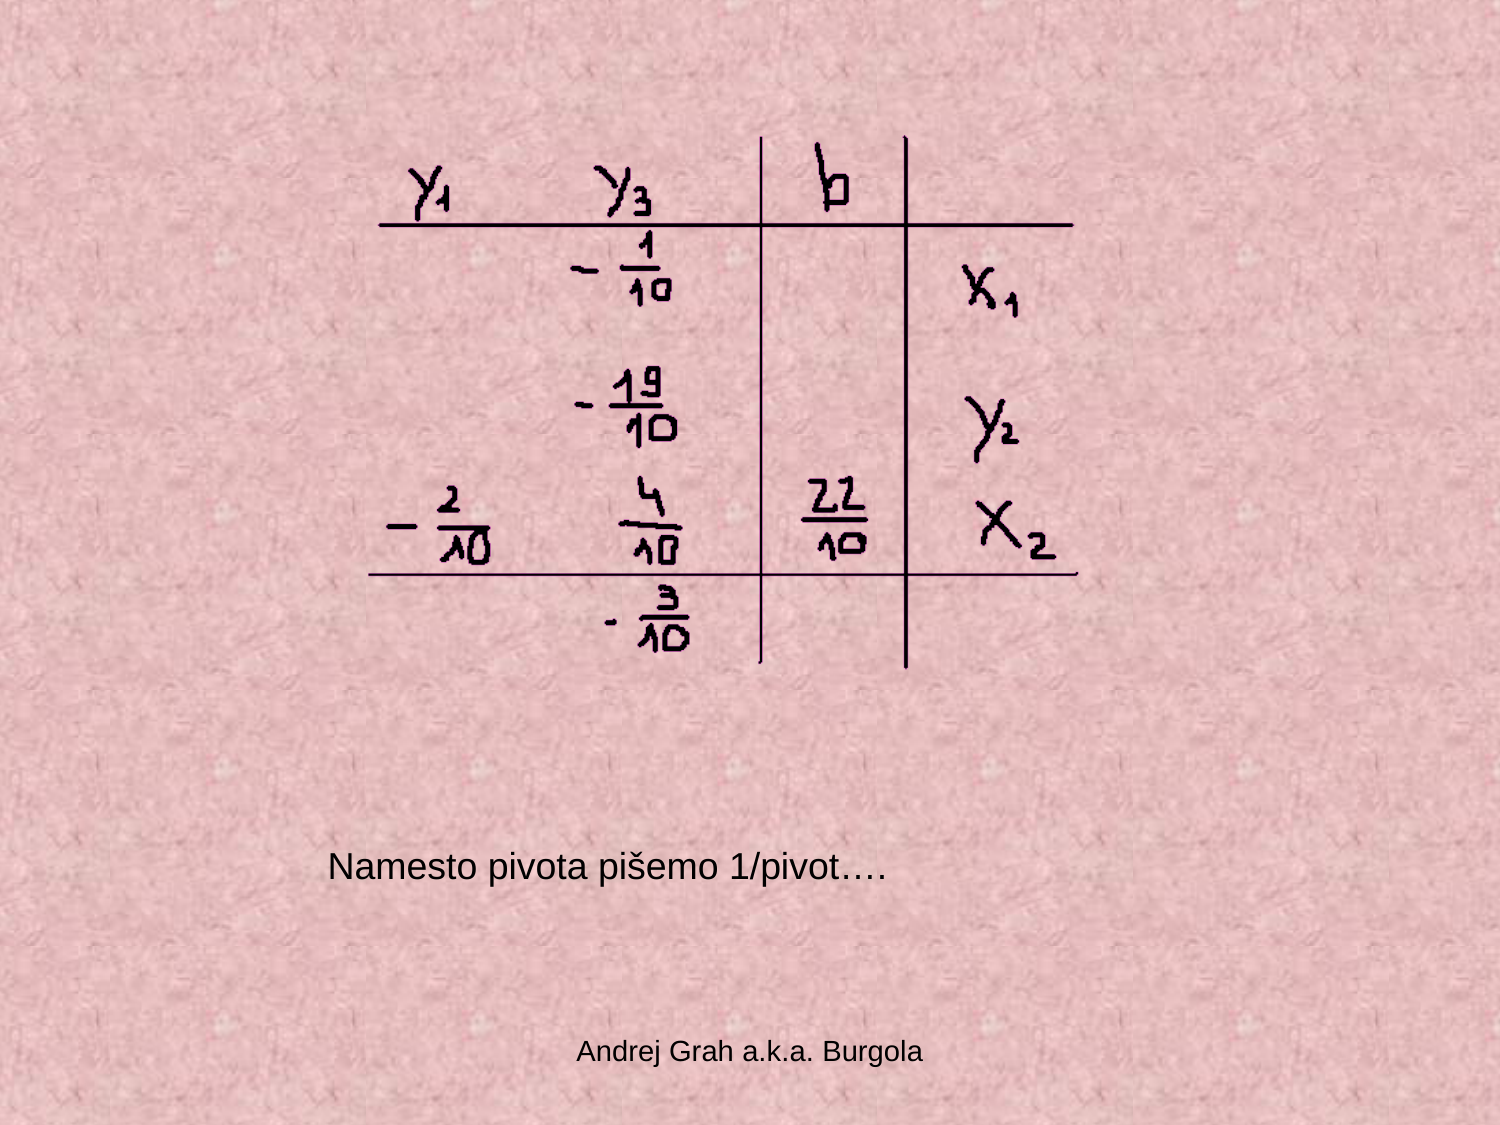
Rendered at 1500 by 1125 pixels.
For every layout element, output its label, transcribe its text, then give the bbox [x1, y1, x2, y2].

text_box Andrej Grah a.k.a. Burgola [512, 1024, 988, 1103]
text_box Namesto pivota pišemo 1/pivot…. [312, 834, 1164, 895]
picture [0, 0, 1500, 1125]
